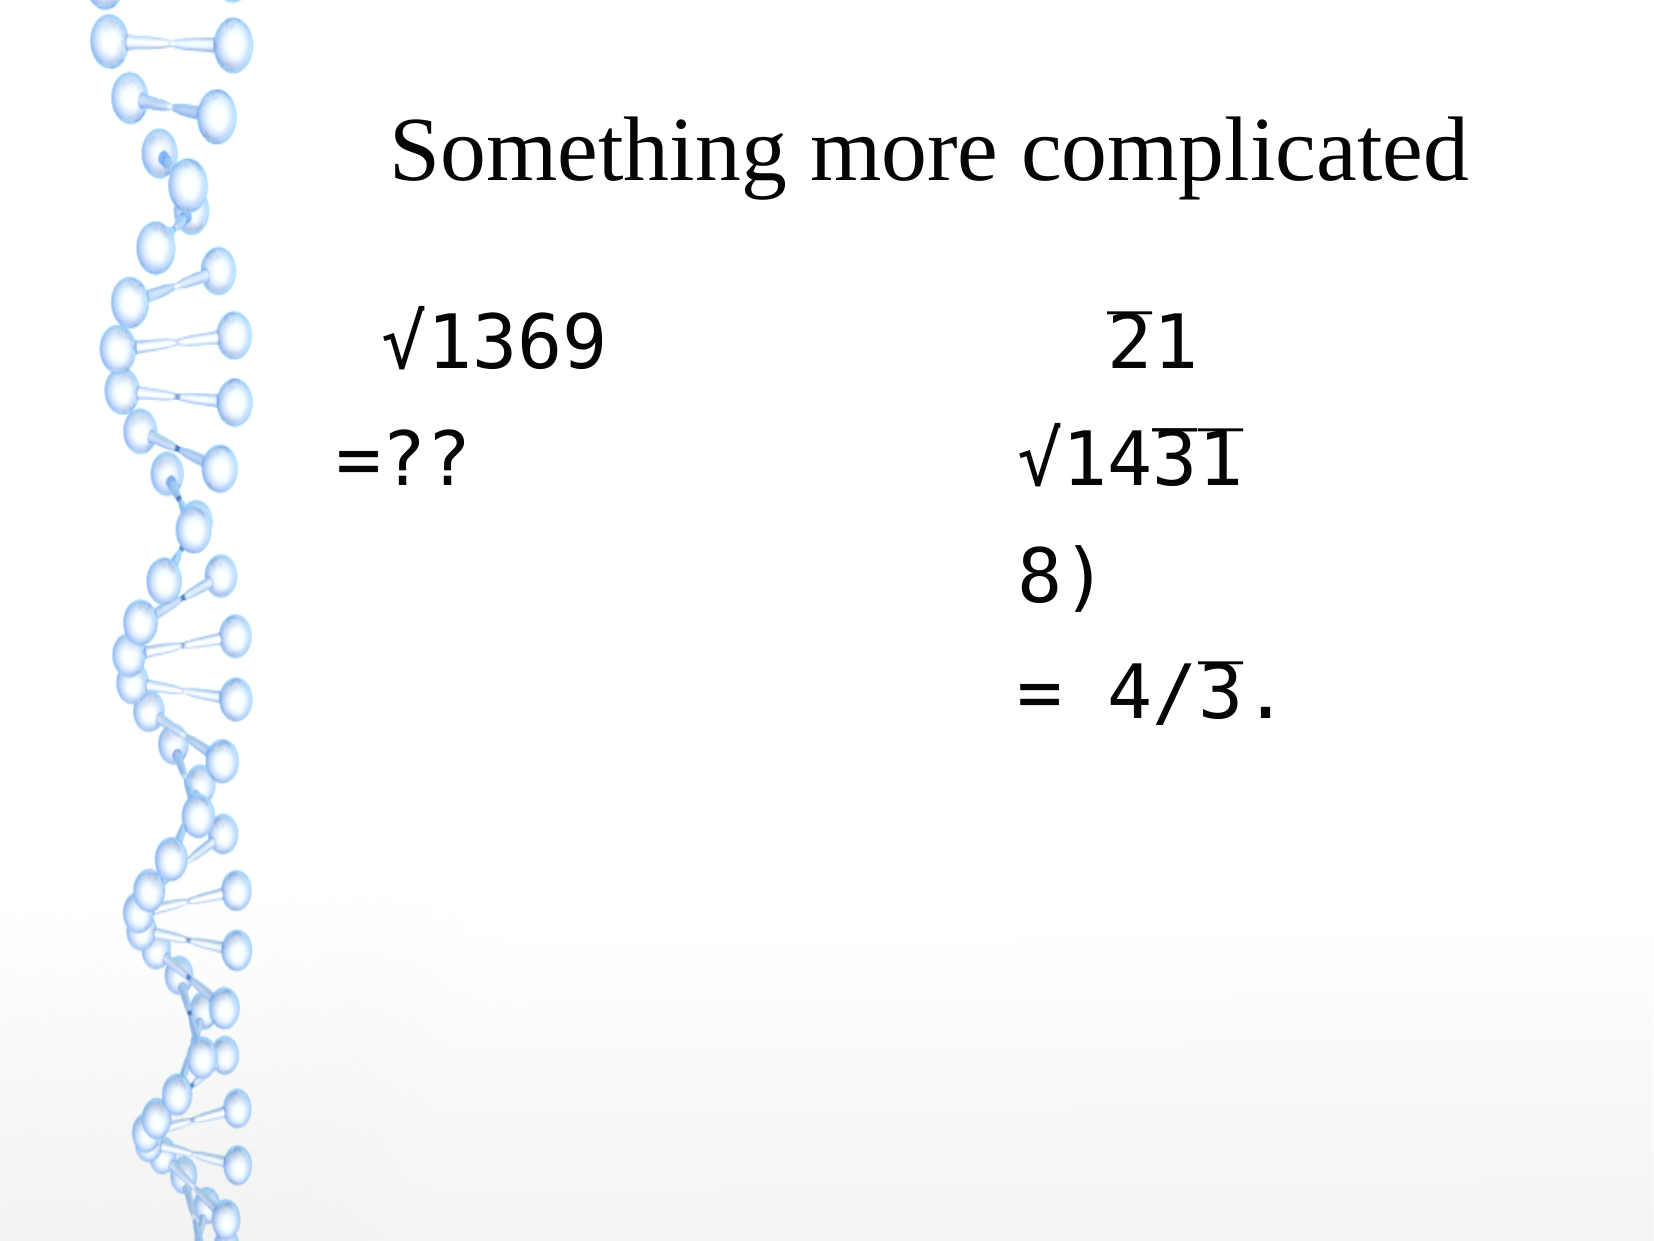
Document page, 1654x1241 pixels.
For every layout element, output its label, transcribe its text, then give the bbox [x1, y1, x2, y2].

title Something more complicated [265, 47, 1595, 252]
list √1369 =?? [265, 299, 915, 1019]
picture [0, 0, 1654, 1241]
list ̅21 √14̅̅3̅1 8) = 4/̅3. [946, 299, 1595, 1019]
